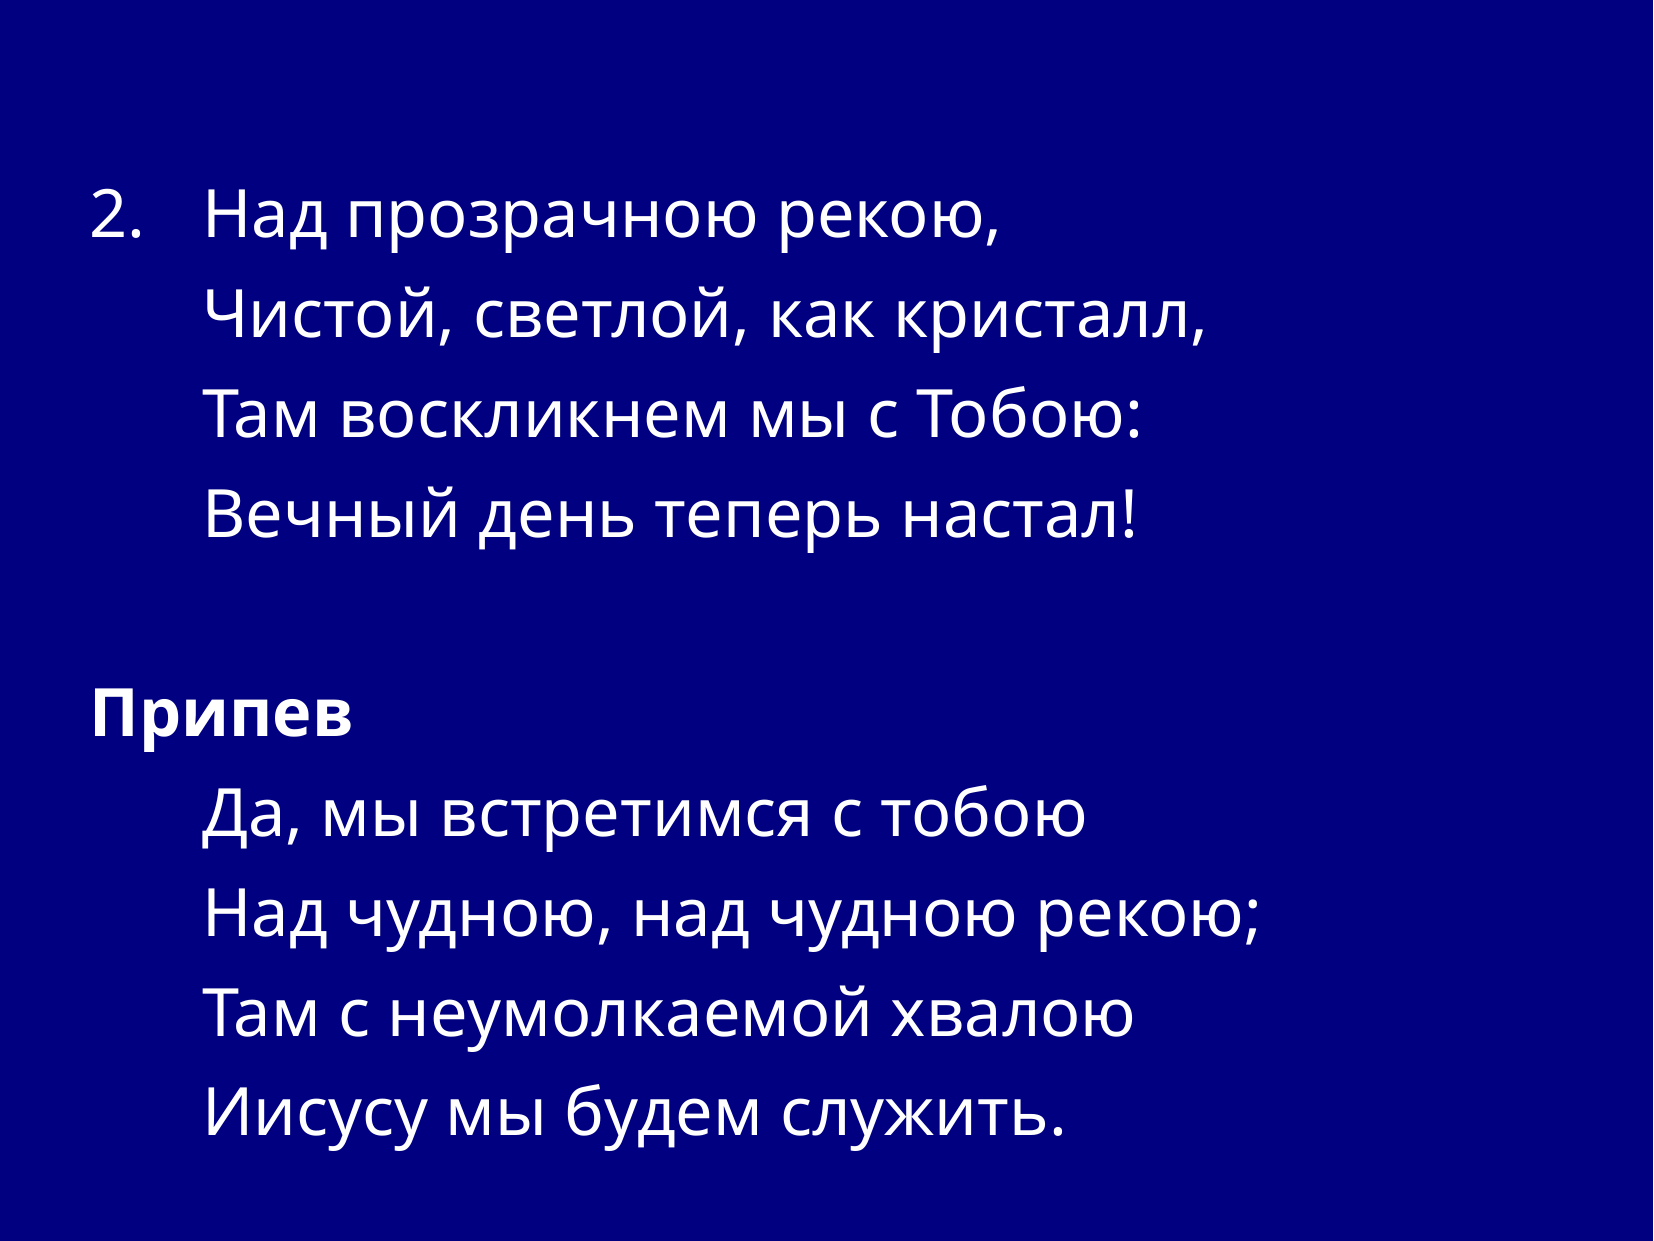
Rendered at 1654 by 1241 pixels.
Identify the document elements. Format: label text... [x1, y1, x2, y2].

text_box 2. Над прозрачною рекою, Чистой, светлой, как кристалл, Там воскликнем мы с Тобою: Вечный день теперь настал! Припев Да, мы встретимся с тобою Над чудною, над чудною рекою; Там с неумолкаемой хвалою Иисусу мы будем служить. [75, 150, 1576, 1163]
